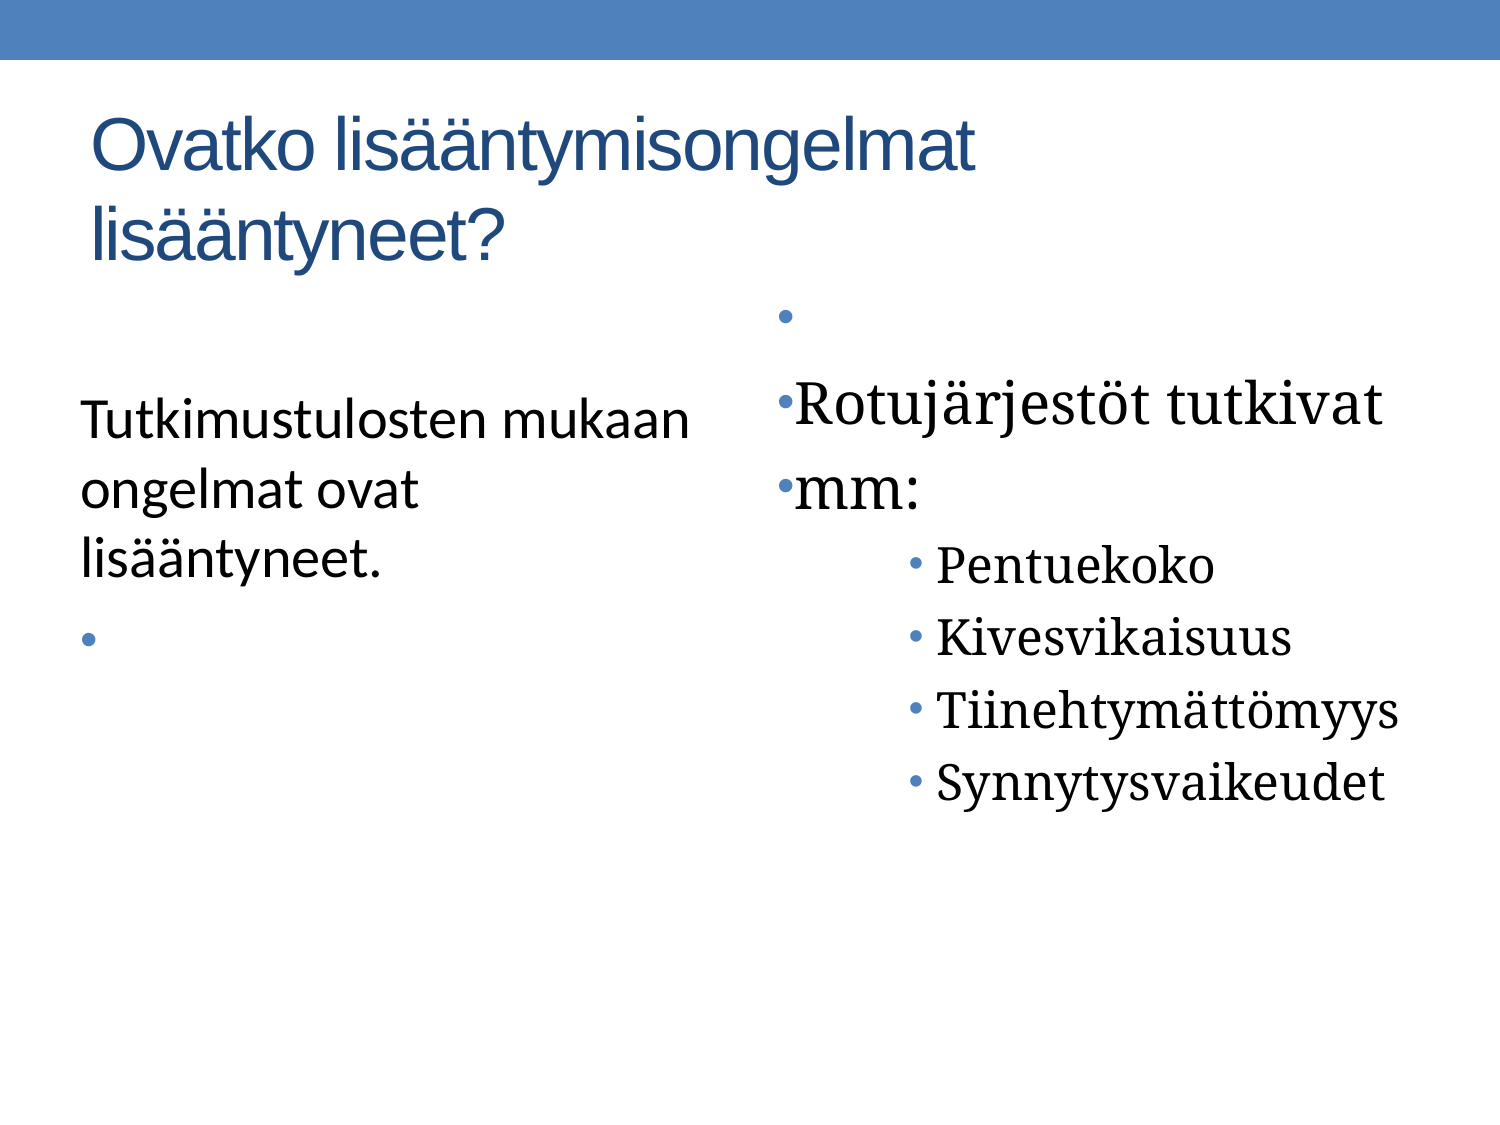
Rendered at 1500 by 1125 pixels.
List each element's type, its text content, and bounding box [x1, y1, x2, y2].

list Rotujärjestöt tutkivat mm: Pentuekoko Kivesvikaisuus Tiinehtymättömyys Synnytysvaikeudet [762, 274, 1426, 1049]
title Ovatko lisääntymisongelmat lisääntyneet? [75, 87, 1426, 251]
list Tutkimustulosten mukaan ongelmat ovat lisääntyneet. [64, 302, 728, 1077]
